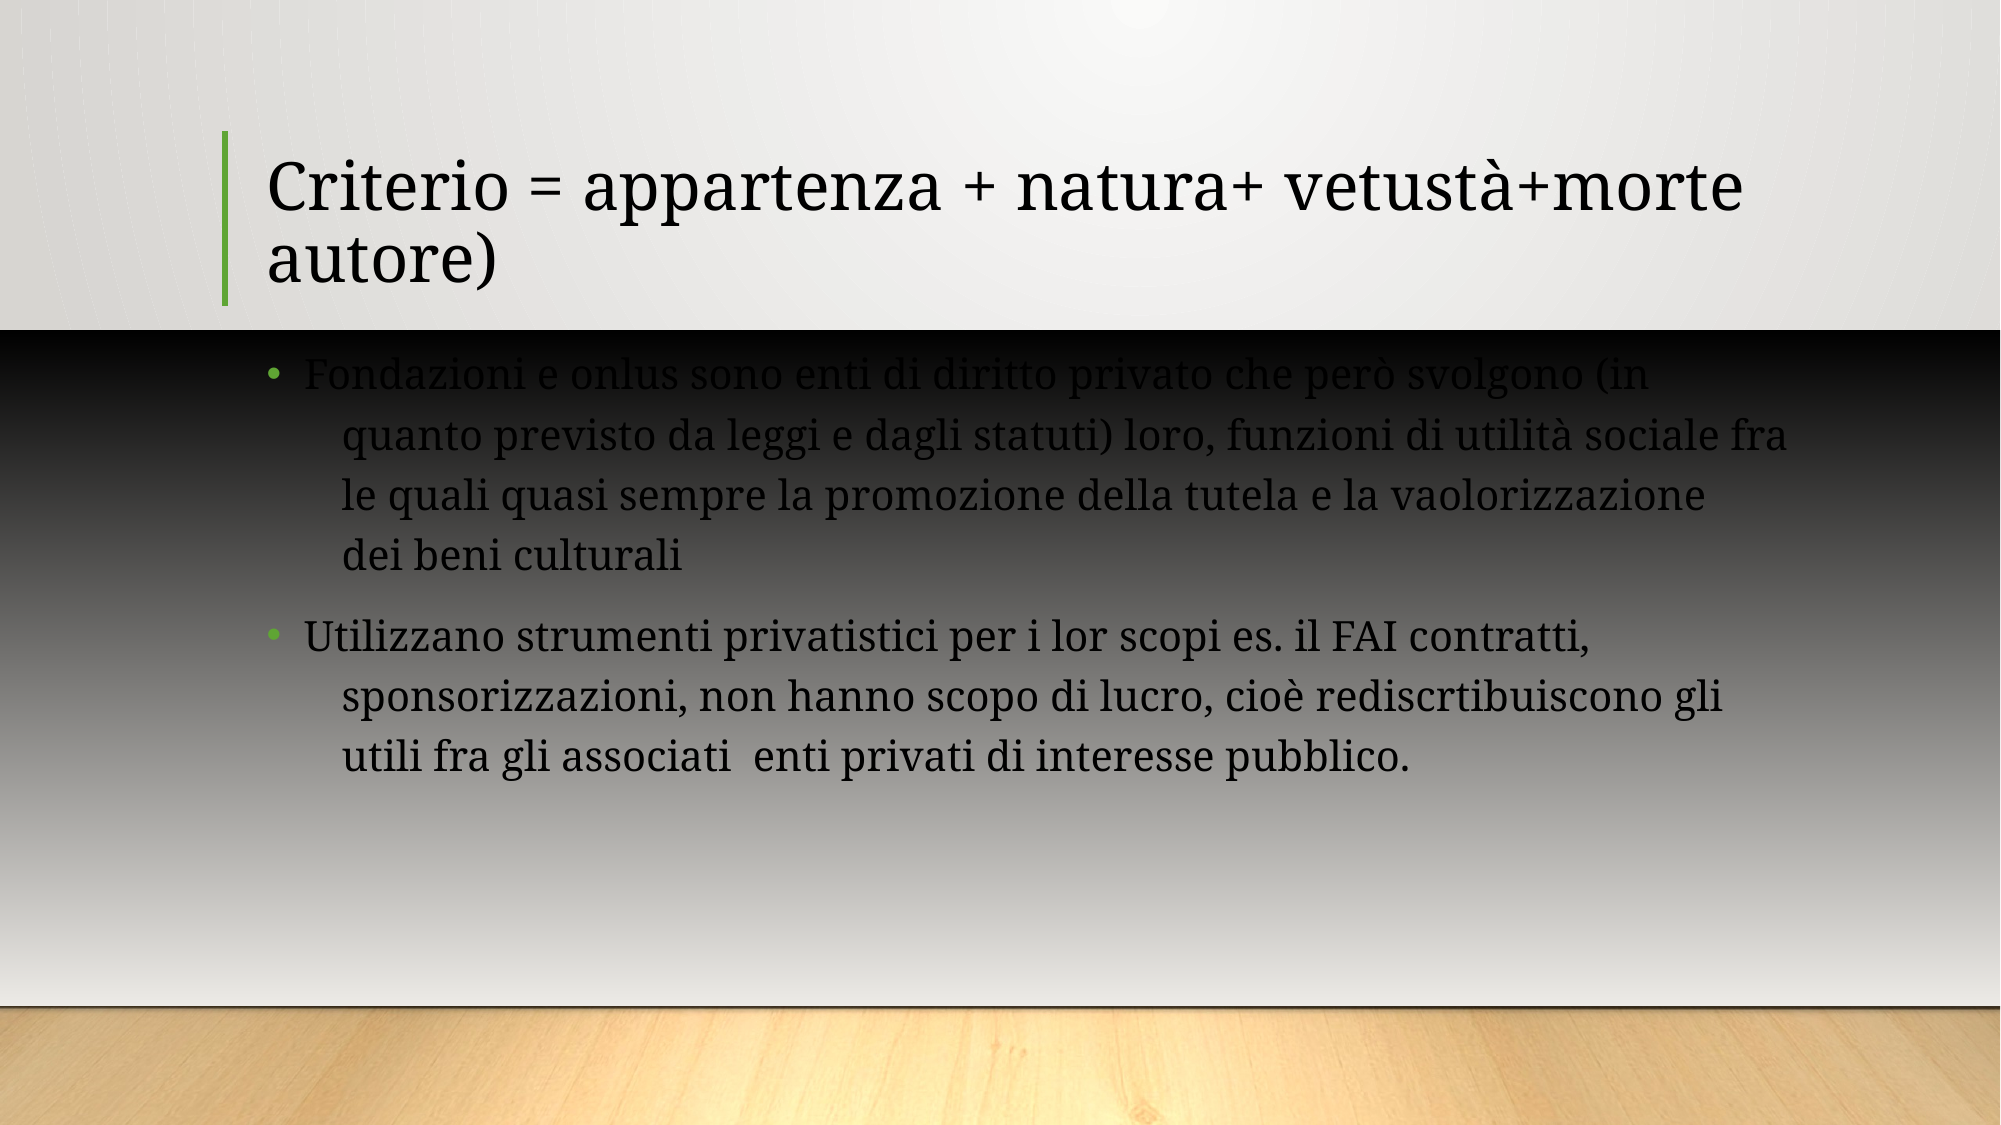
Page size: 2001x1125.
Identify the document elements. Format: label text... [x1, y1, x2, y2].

list Fondazioni e onlus sono enti di diritto privato che però svolgono (in quanto previsto da leggi e dagli statuti) loro, funzioni di utilità sociale fra le quali quasi sempre la promozione della tutela e la vaolorizzazione dei beni culturali Utilizzano strumenti privatistici per i lor scopi es. il FAI contratti, sponsorizzazioni, non hanno scopo di lucro, cioè rediscrtibuiscono gli utili fra gli associati enti privati di interesse pubblico. [251, 330, 1814, 897]
title Criterio = appartenza + natura+ vetustà+morte autore) [251, 131, 1814, 305]
